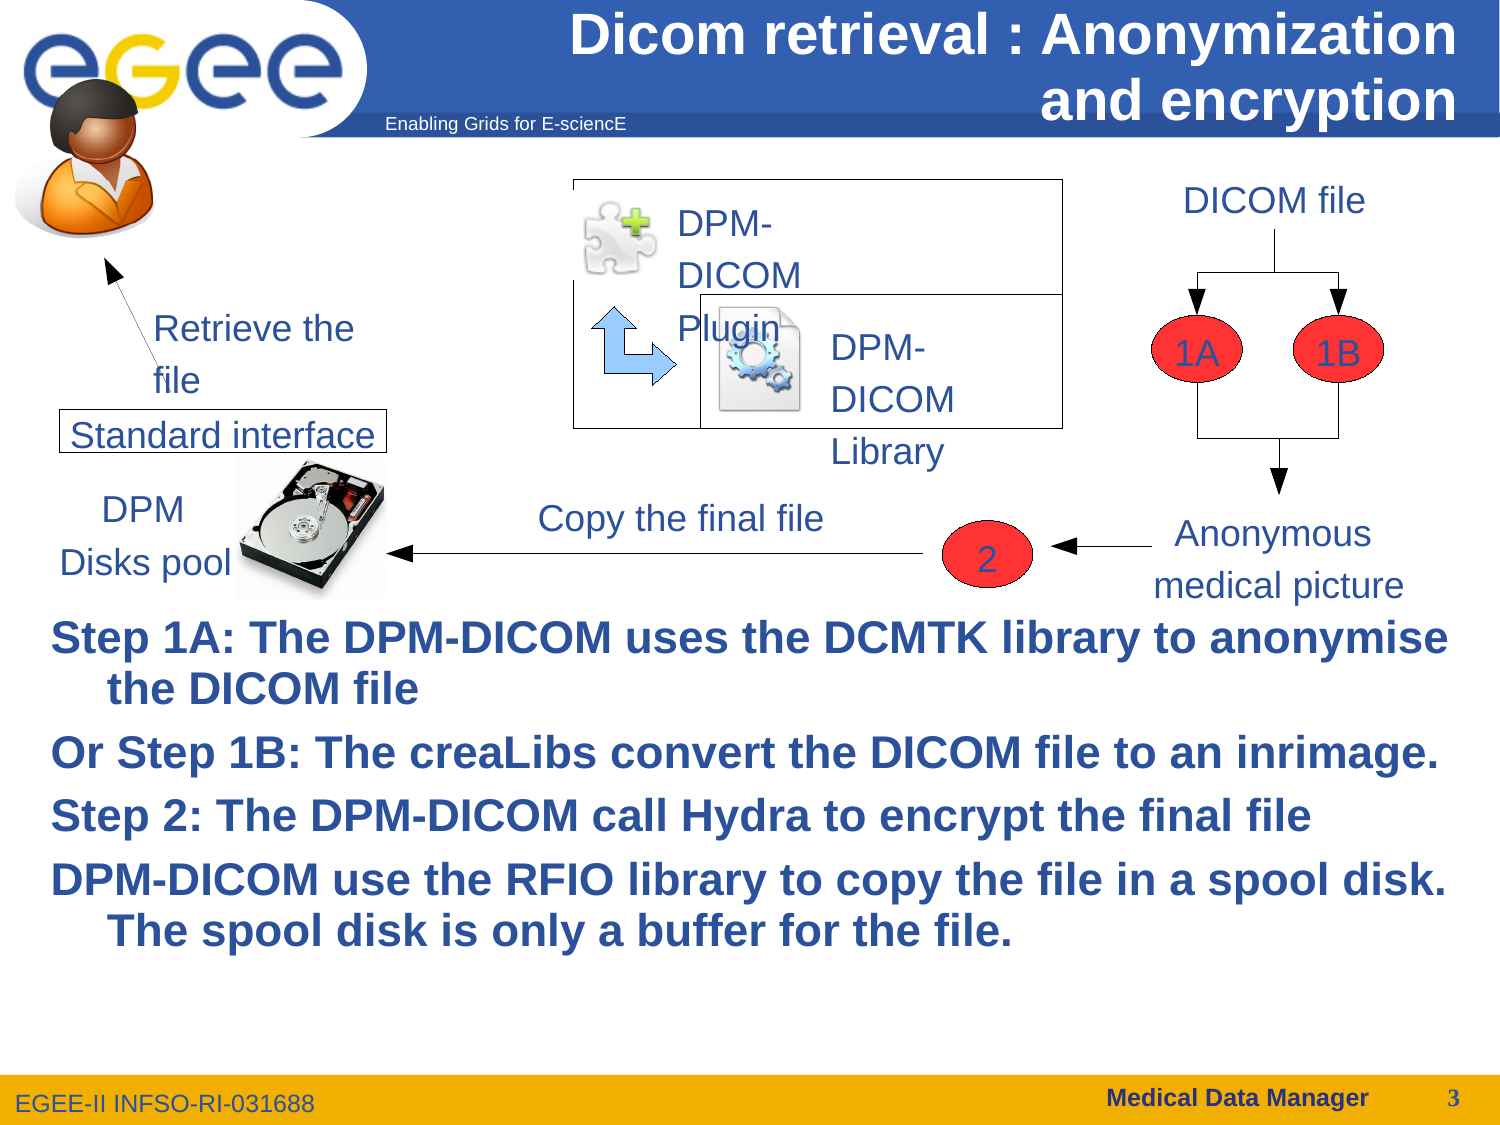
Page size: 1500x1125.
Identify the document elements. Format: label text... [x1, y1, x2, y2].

text_box Copy the final file [522, 480, 851, 538]
text_box 1A [1151, 315, 1243, 383]
text_box [591, 306, 677, 386]
text_box DPM-DICOM Library [913, 308, 1062, 428]
text_box 1B [1293, 315, 1384, 383]
text_box Standard interface [59, 409, 387, 453]
text_box DPM-DICOM Plugin [662, 185, 913, 553]
picture [0, 30, 349, 245]
text_box 2 [942, 520, 1033, 588]
title Dicom retrieval : Anonymization and encryption [369, 2, 1475, 133]
list Step 1A: The DPM-DICOM uses the DCMTK library to anonymise the DICOM file Or Step 1B: The creaLibs convert the DICOM file to an inrimage. Step 2: The DPM-DICOM call Hydra to encrypt the final file DPM-DICOM use the RFIO library to copy the file in a spool disk. The spool disk is only a buffer for the file. [50, 611, 1460, 1125]
text_box DPM Disks pool [44, 471, 247, 581]
text_box DICOM file [1168, 162, 1381, 220]
text_box Retrieve the file [138, 290, 428, 348]
picture [236, 453, 387, 601]
text_box Anonymous medical picture [1138, 494, 1420, 604]
picture [573, 190, 662, 280]
